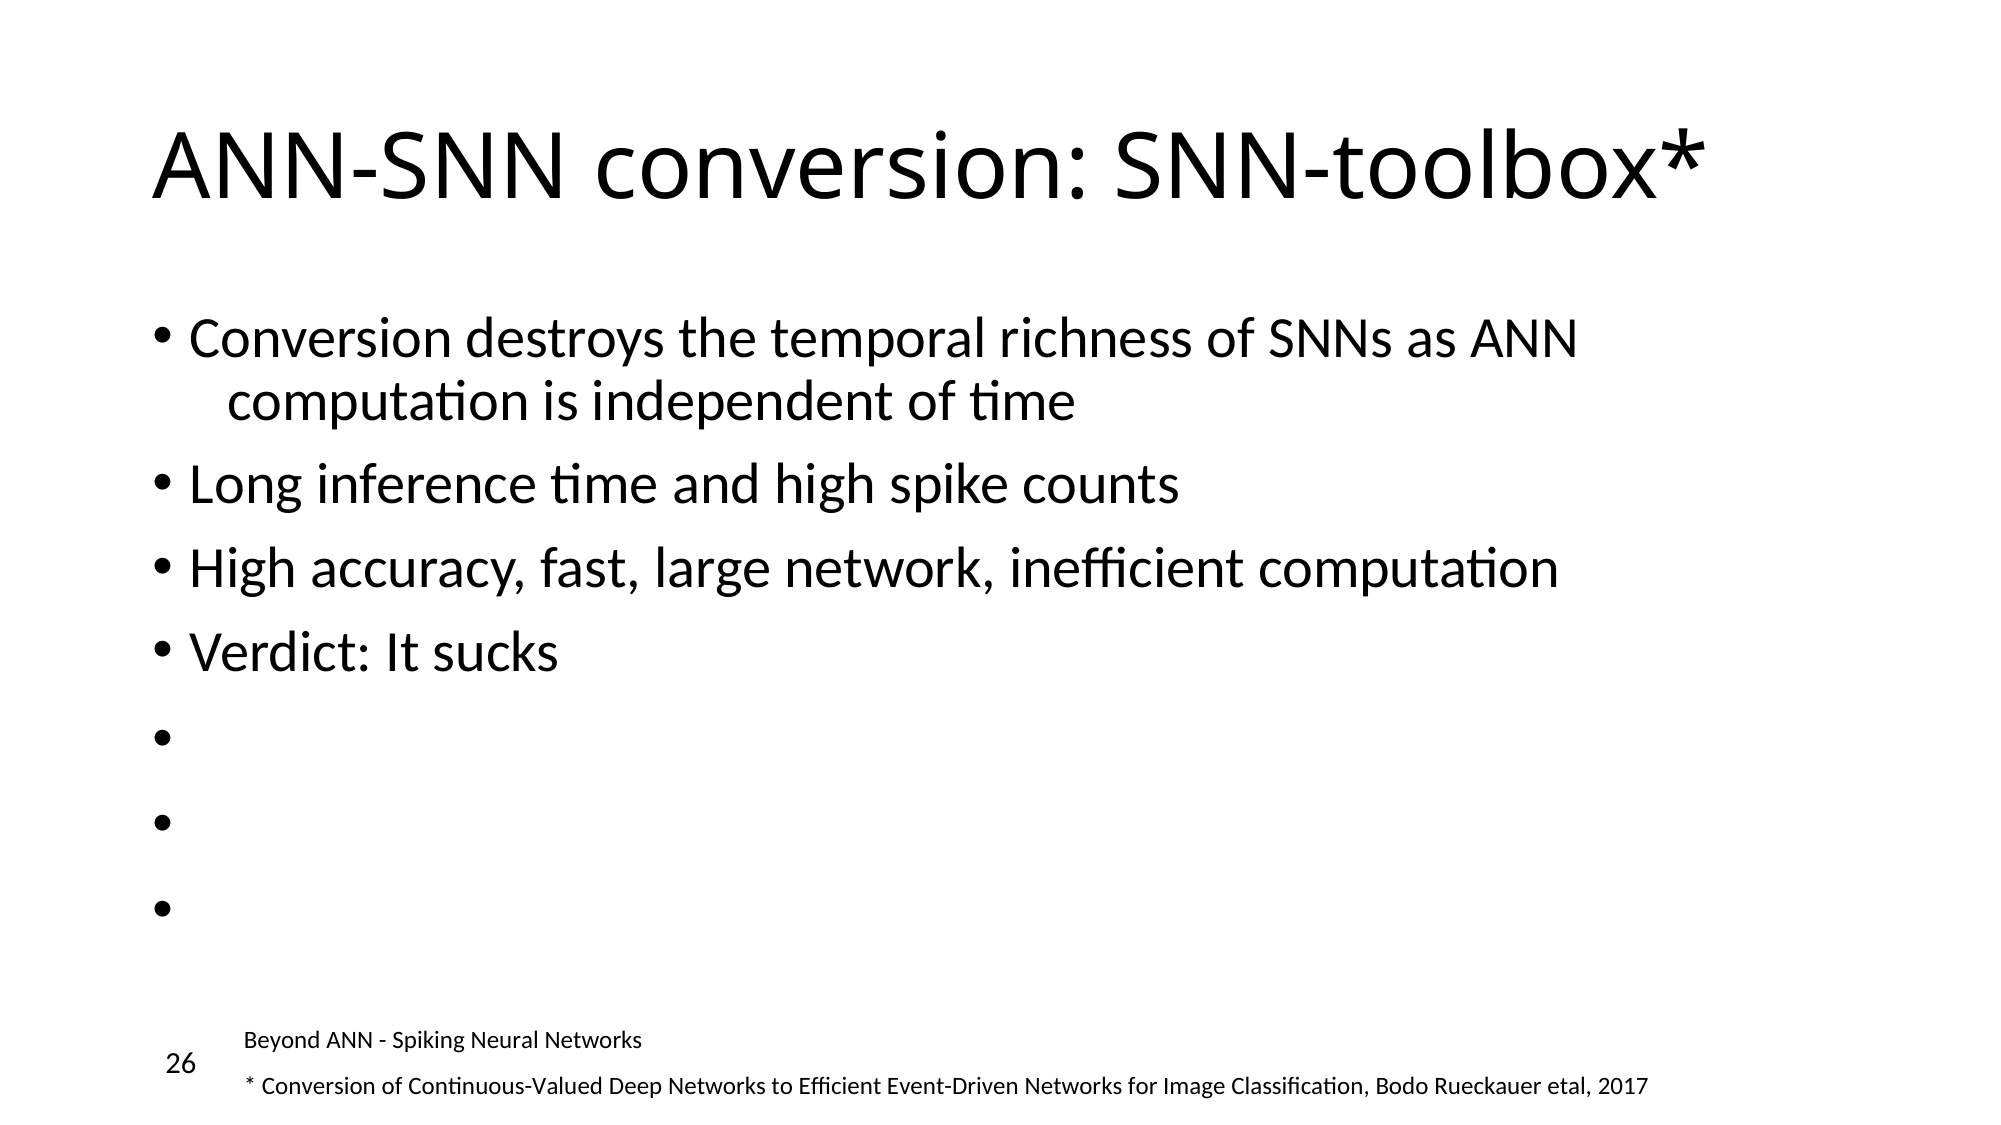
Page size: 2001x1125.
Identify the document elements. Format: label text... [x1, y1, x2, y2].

list Conversion destroys the temporal richness of SNNs as ANN computation is independent of time Long inference time and high spike counts High accuracy, fast, large network, inefficient computation Verdict: It sucks [137, 299, 1863, 1014]
text_box [0, 999, 244, 1125]
title ANN-SNN conversion: SNN-toolbox* [137, 59, 1863, 278]
text_box Beyond ANN - Spiking Neural Networks * Conversion of Continuous-Valued Deep Networks to Efficient Event-Driven Networks for Image Classification, Bodo Rueckauer etal, 2017 [243, 998, 1785, 1125]
